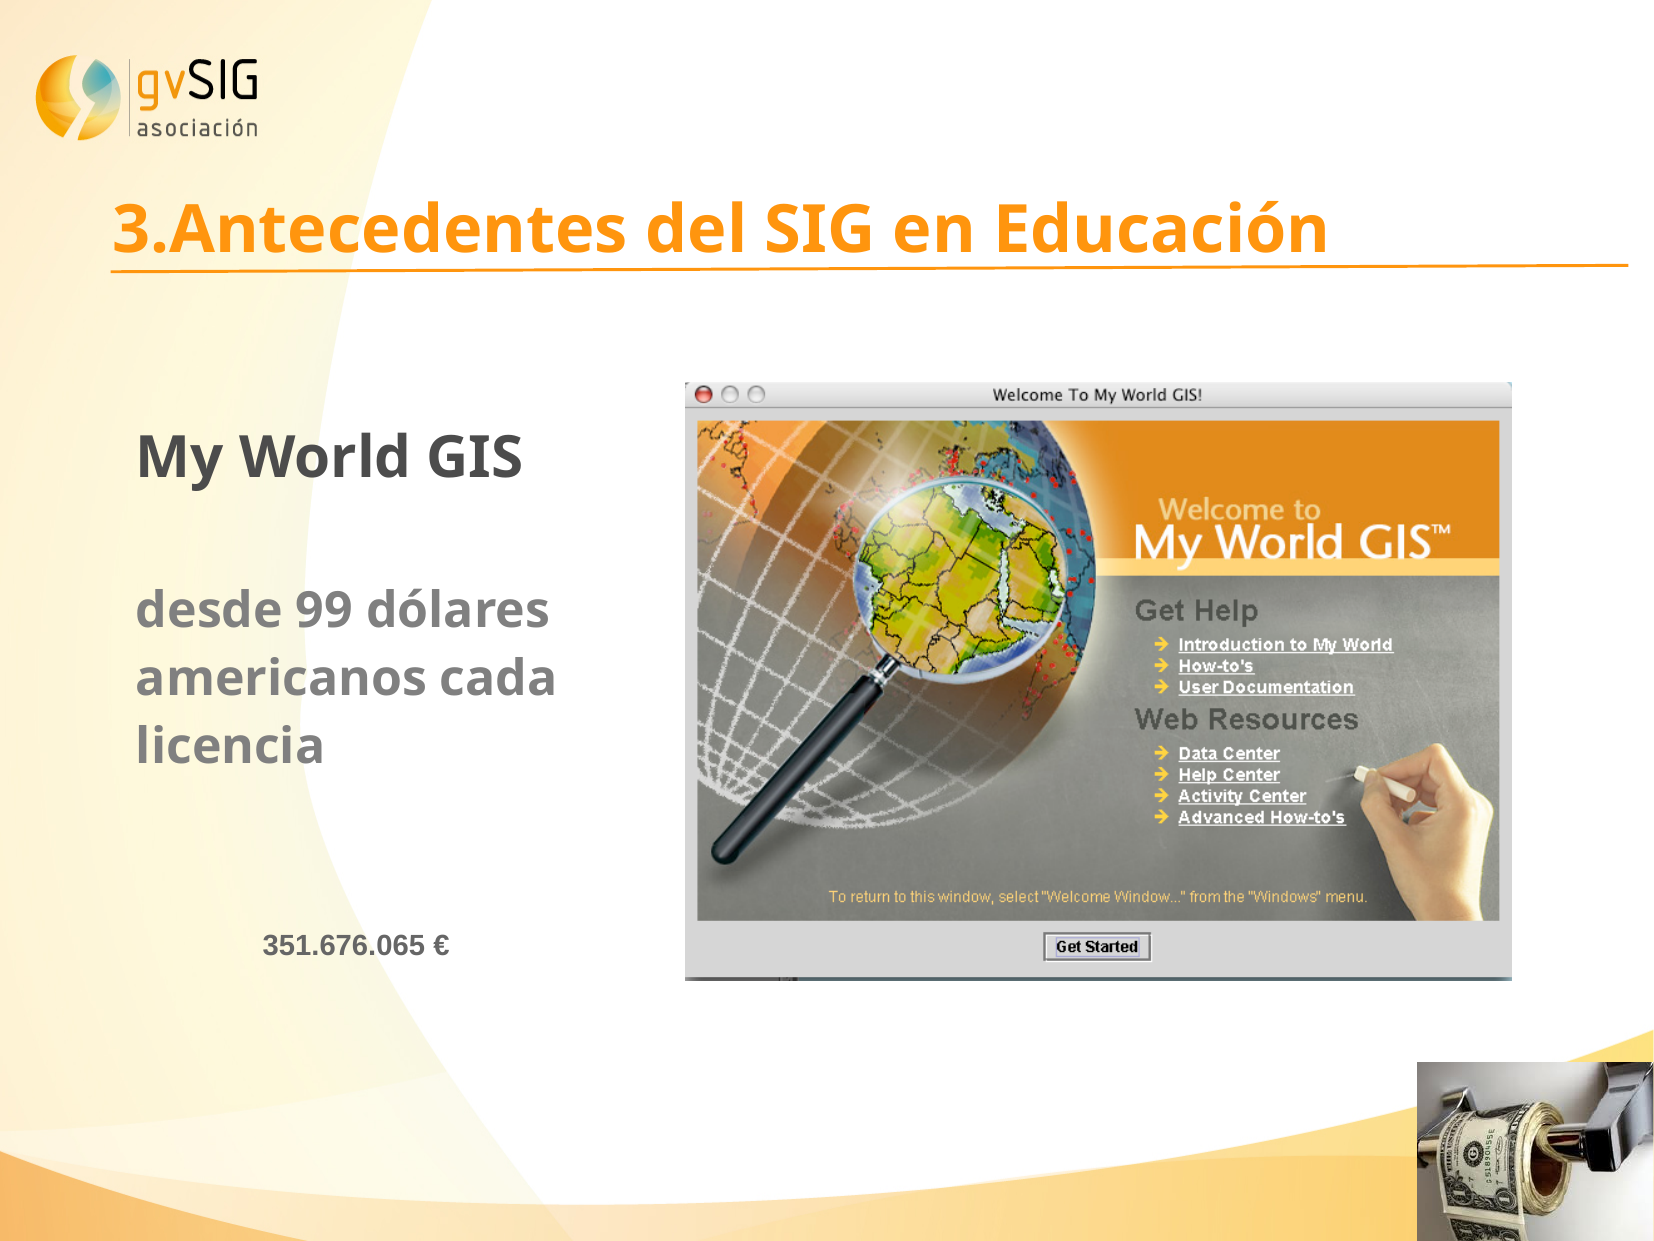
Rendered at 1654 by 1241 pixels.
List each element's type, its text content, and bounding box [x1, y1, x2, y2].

picture [0, 0, 1654, 1241]
title 3.Antecedentes del SIG en Educación [112, 177, 1630, 276]
text_box 351.676.065 € [248, 921, 485, 1028]
title My World GIS desde 99 dólares americanos cada licencia [135, 411, 585, 783]
